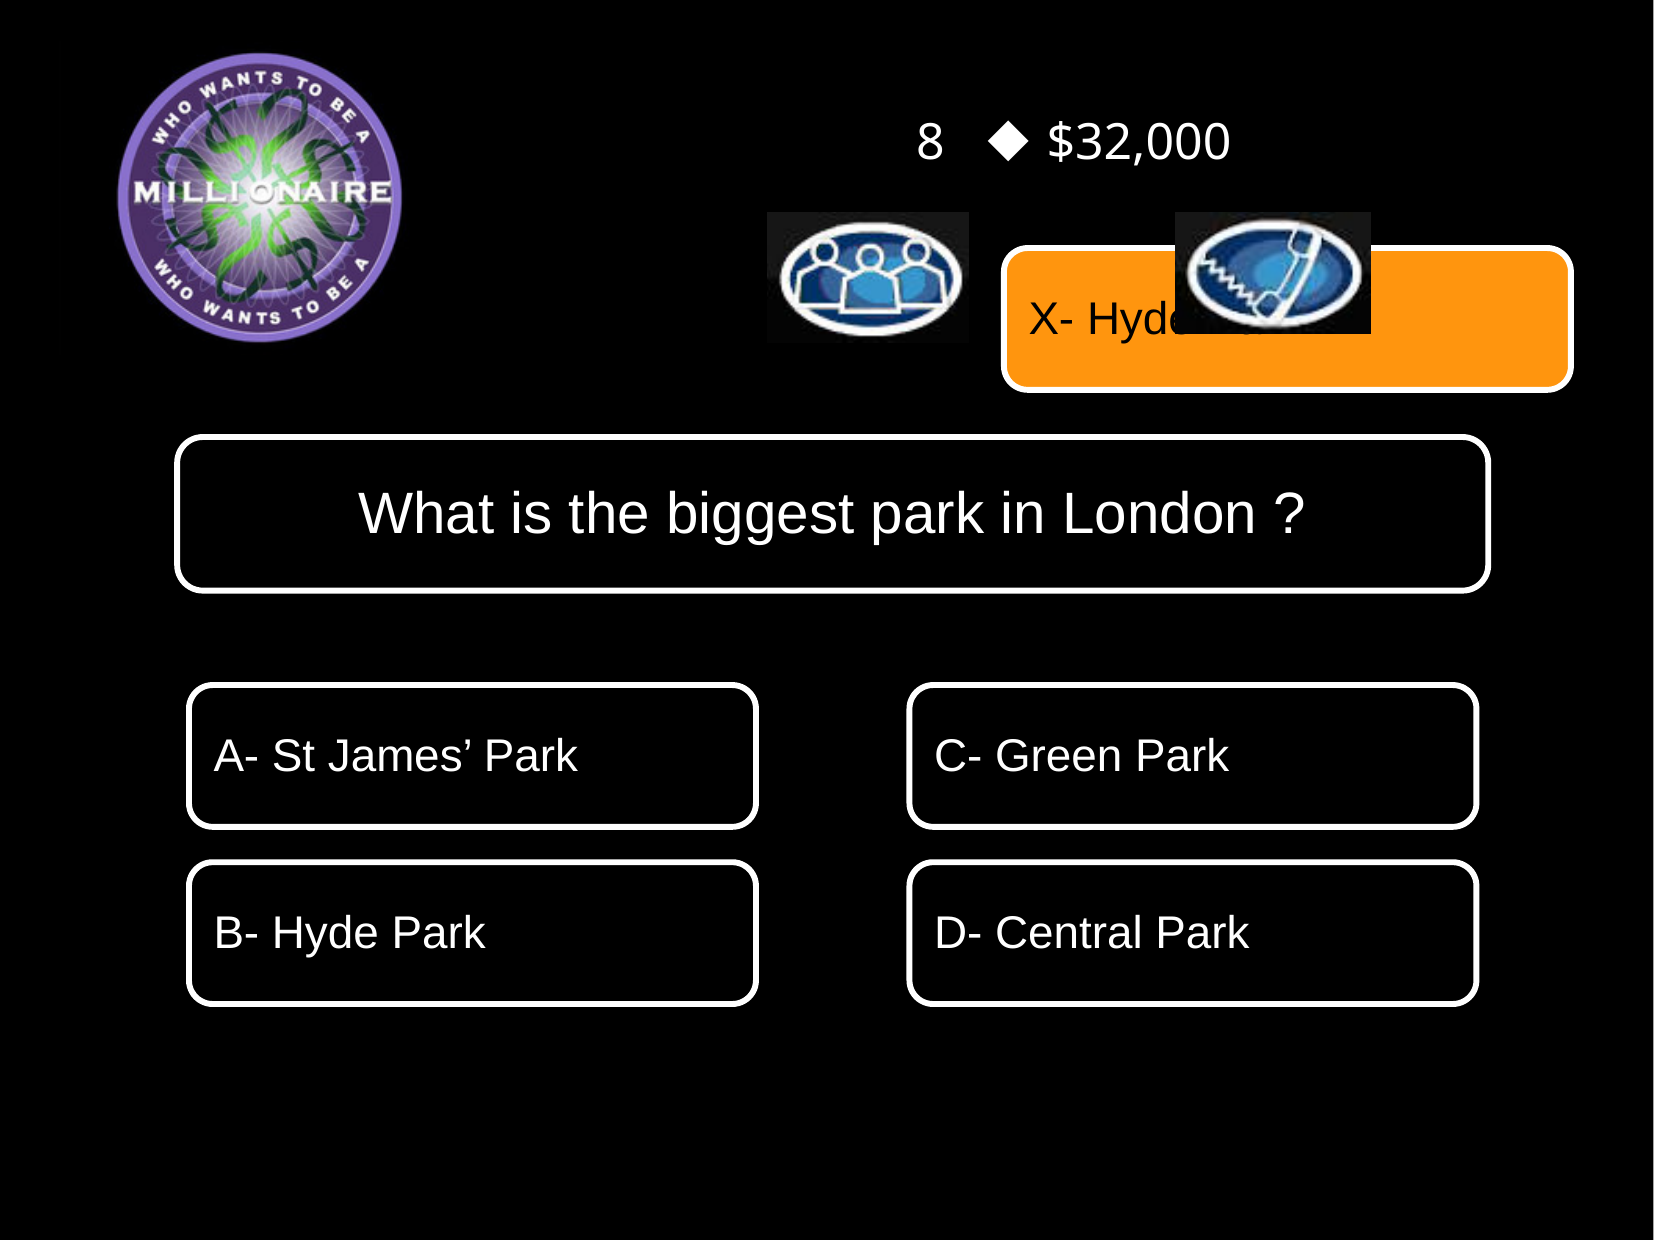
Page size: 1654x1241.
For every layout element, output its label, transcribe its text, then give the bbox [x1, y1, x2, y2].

picture [1175, 212, 1371, 334]
text_box What is the biggest park in London ? [177, 437, 1489, 591]
picture [59, 41, 477, 355]
text_box 8  $32,000 [774, 106, 1458, 213]
text_box B- Hyde Park [188, 862, 756, 1004]
text_box C- Green Park [909, 685, 1477, 827]
picture [767, 212, 969, 343]
text_box X- Hyde Park [1003, 248, 1571, 390]
text_box D- Central Park [909, 862, 1477, 1004]
text_box A- St James’ Park [188, 685, 756, 827]
